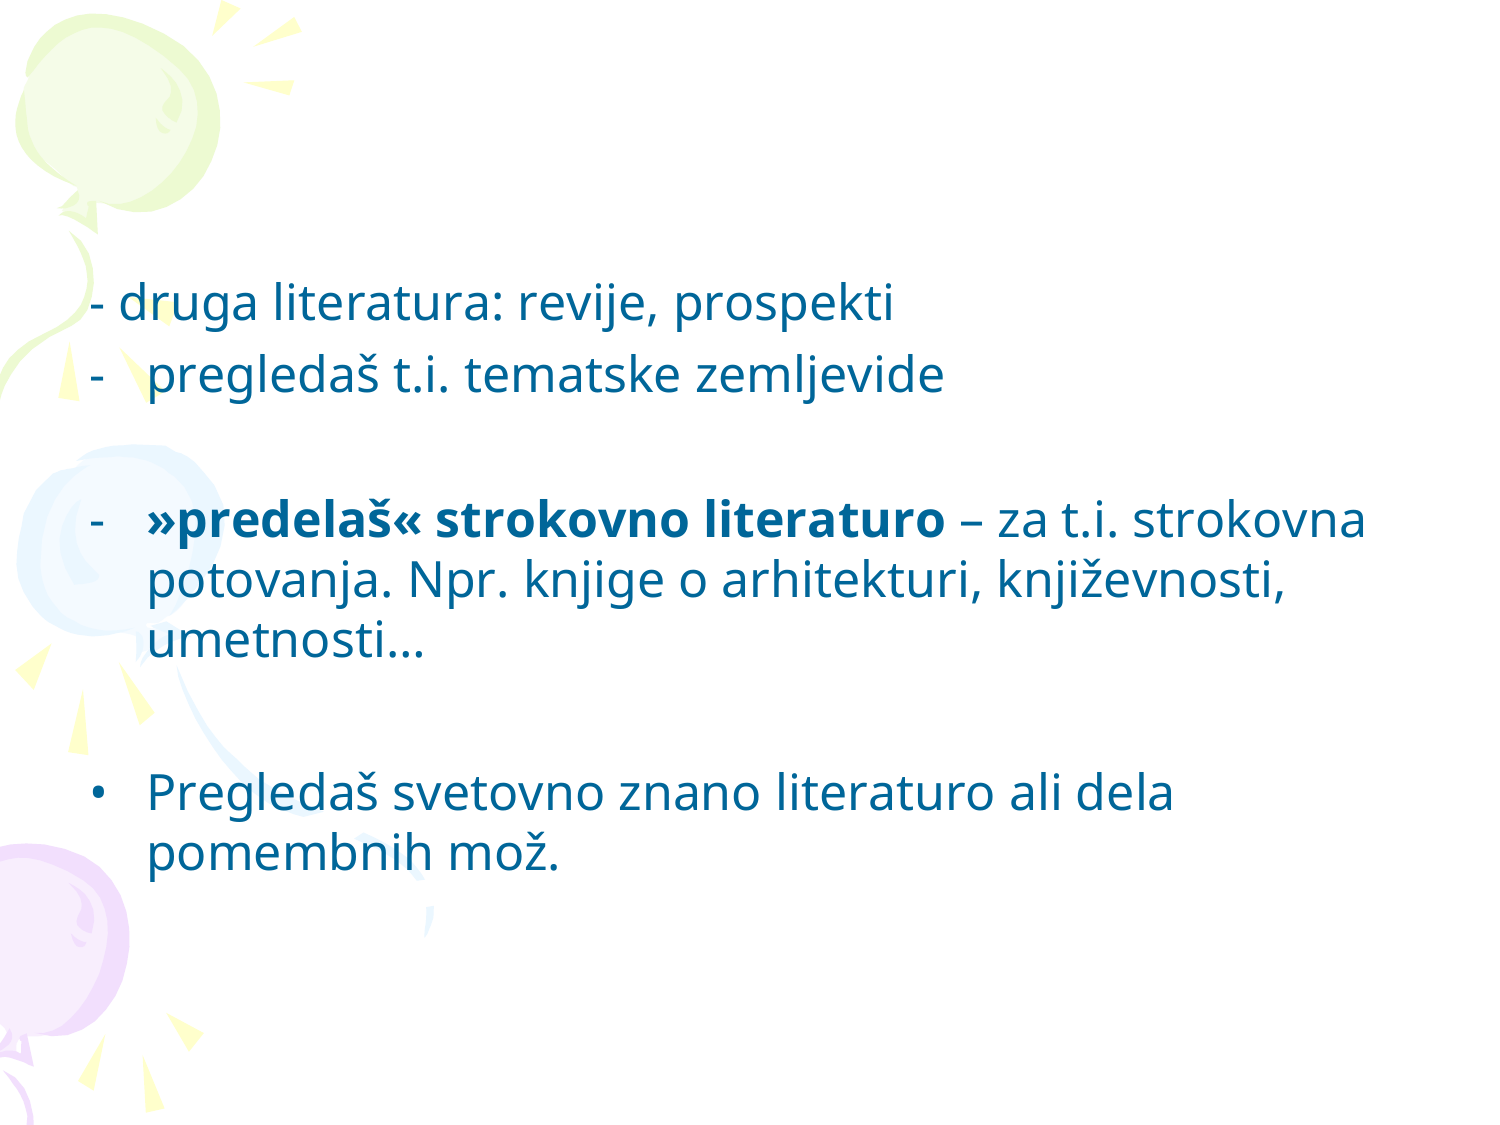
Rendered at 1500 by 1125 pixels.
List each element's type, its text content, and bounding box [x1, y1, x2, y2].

list - druga literatura: revije, prospekti pregledaš t.i. tematske zemljevide »predelaš« strokovno literaturo – za t.i. strokovna potovanja. Npr. knjige o arhitekturi, književnosti, umetnosti… Pregledaš svetovno znano literaturo ali dela pomembnih mož. [75, 262, 1426, 994]
